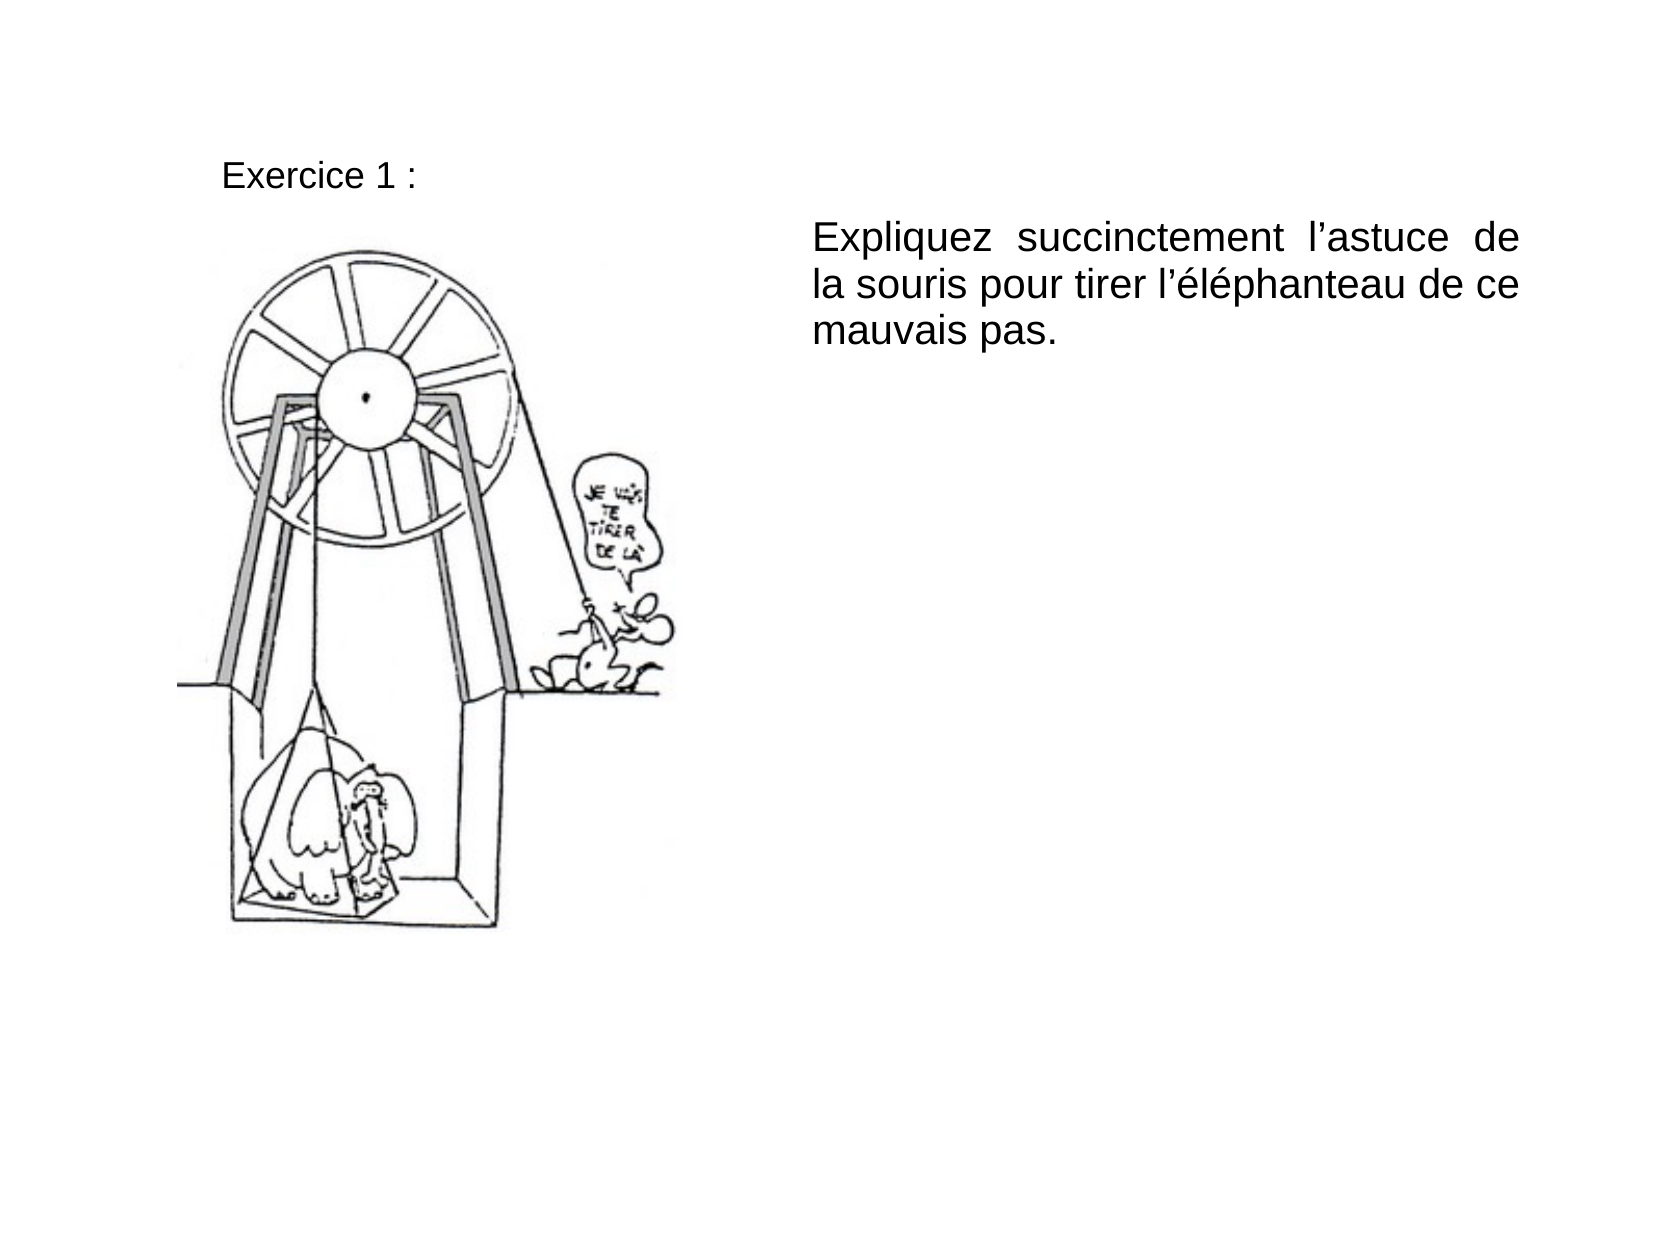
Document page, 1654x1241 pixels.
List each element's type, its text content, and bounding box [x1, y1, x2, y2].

text_box Expliquez succinctement l’astuce de la souris pour tirer l’éléphanteau de ce mauvais pas. [797, 206, 1536, 363]
chart [177, 236, 697, 944]
text_box Exercice 1 : [206, 147, 798, 205]
